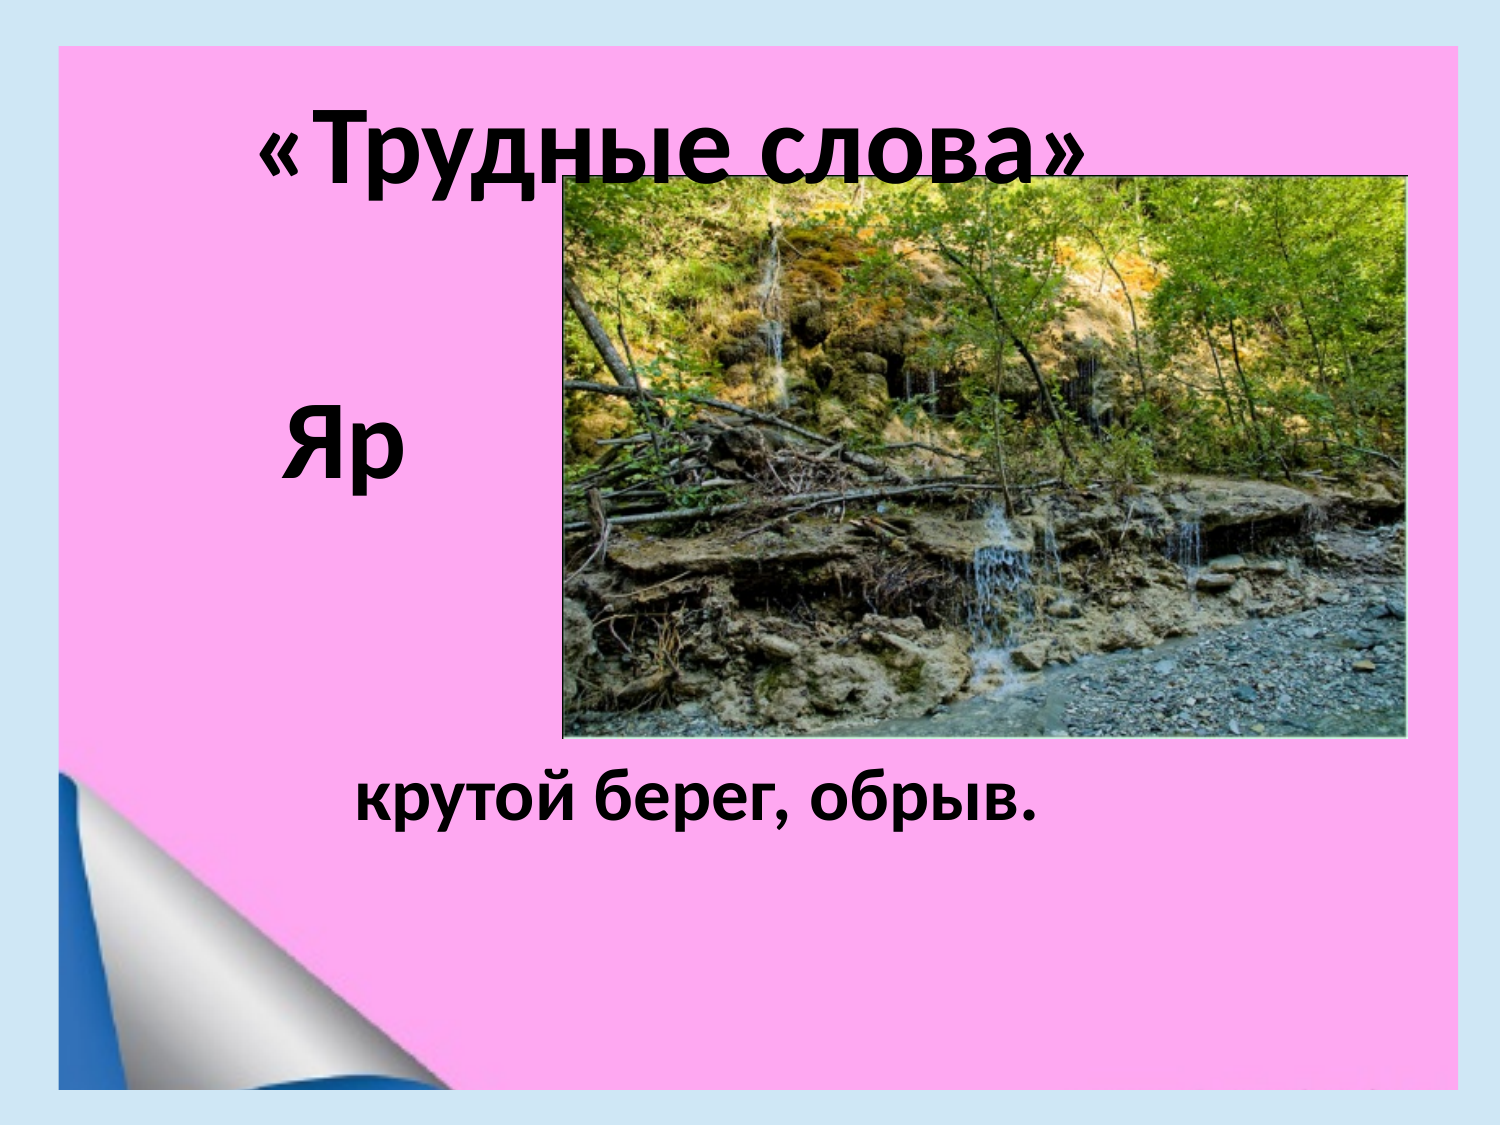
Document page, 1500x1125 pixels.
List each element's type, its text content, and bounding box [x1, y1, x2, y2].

picture [58, 46, 1459, 1090]
text_box Яр [70, 339, 645, 528]
text_box «Трудные слова» [0, 45, 1350, 233]
text_box крутой берег, обрыв. [339, 738, 1383, 844]
